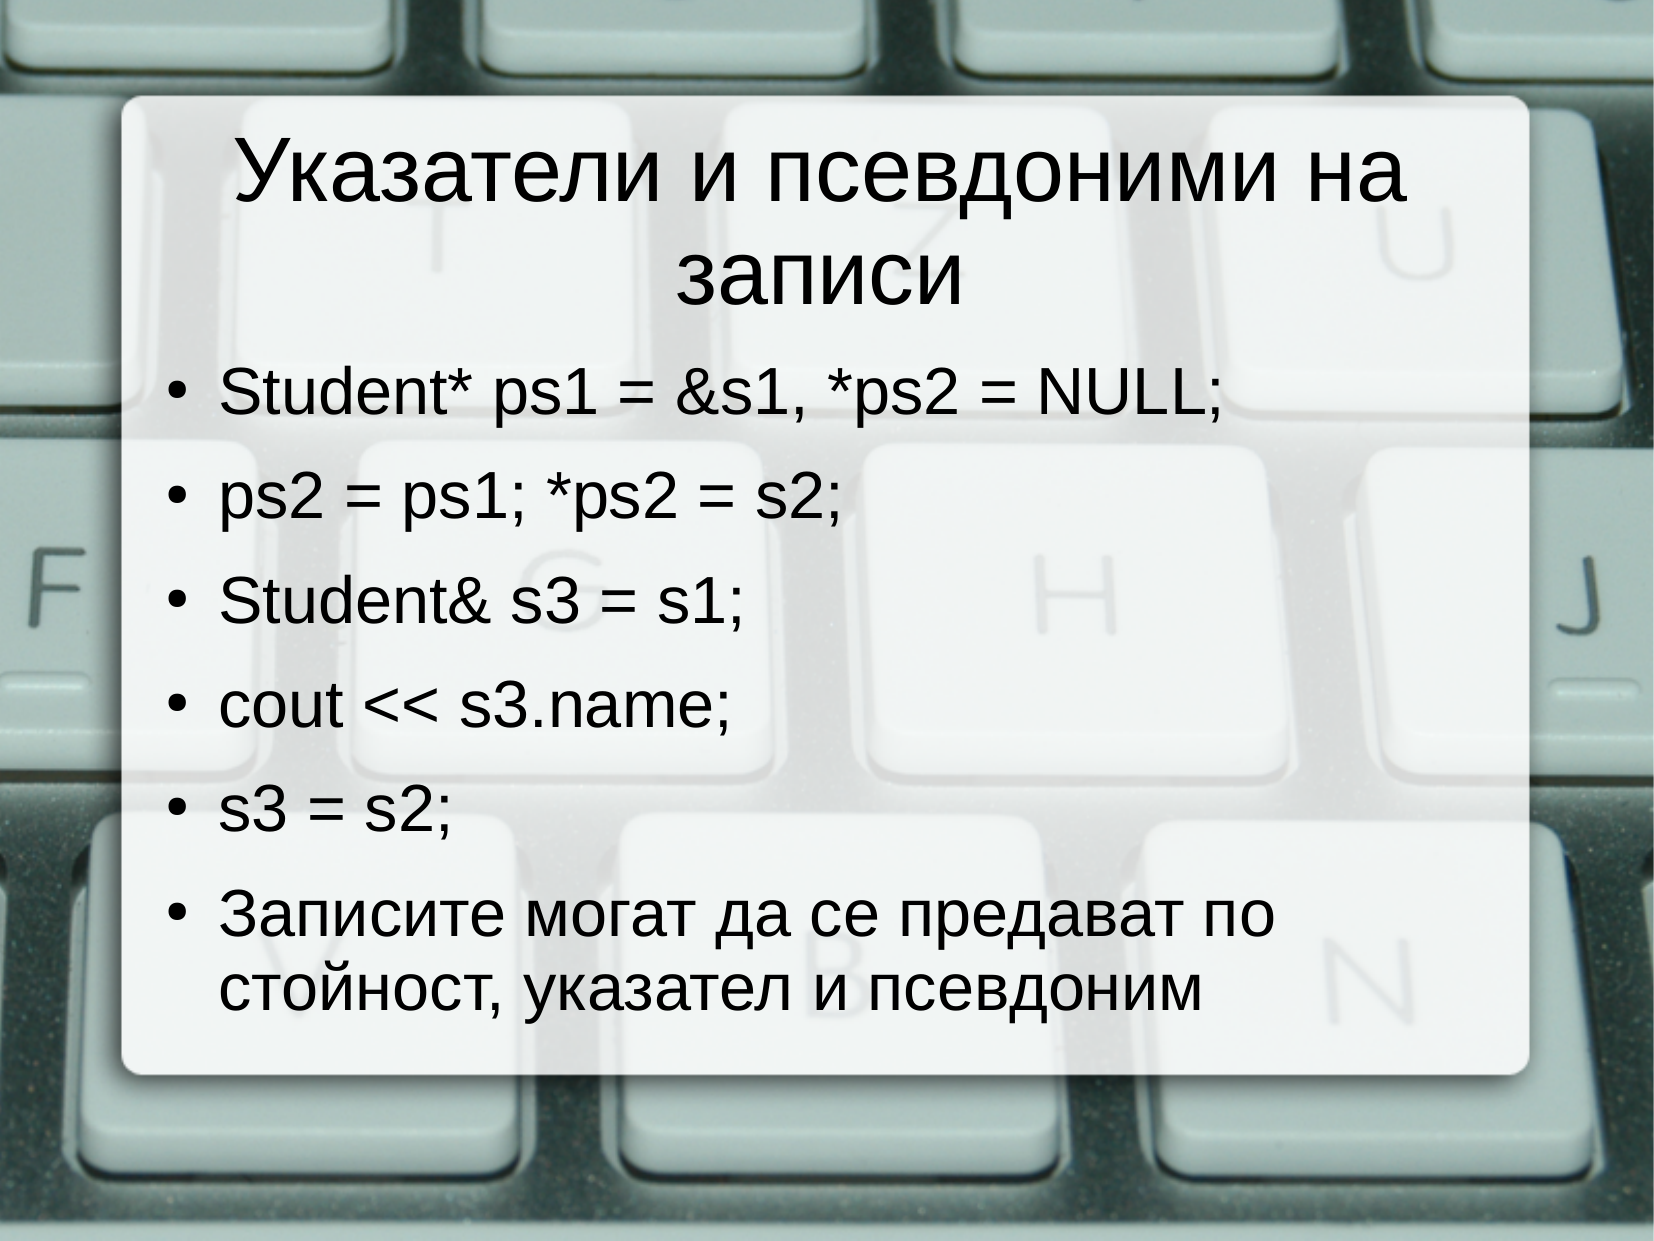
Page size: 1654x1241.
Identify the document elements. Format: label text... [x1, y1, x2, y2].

picture [0, 0, 1654, 1241]
list Student* ps1 = &s1, *ps2 = NULL; ps2 = ps1; *ps2 = s2; Student& s3 = s1; cout << s3.name; s3 = s2; Записите могат да се предават по стойност, указател и псевдоним [147, 354, 1506, 1074]
title Указатели и псевдоними на записи [135, 117, 1506, 325]
